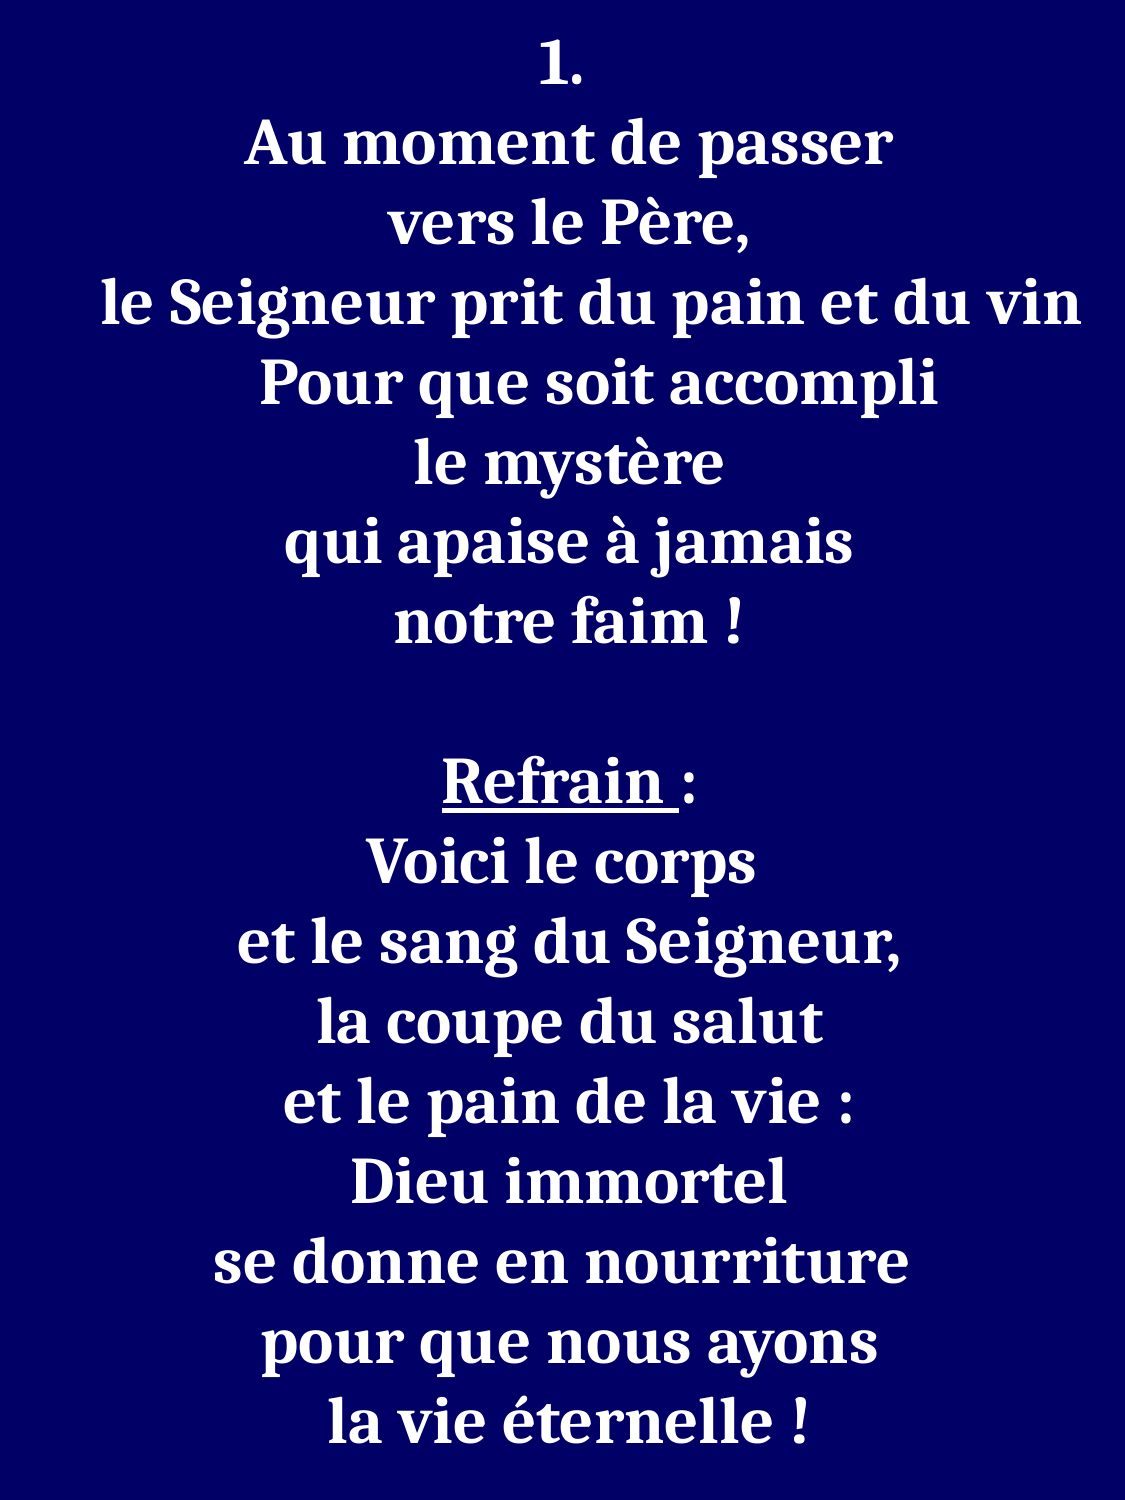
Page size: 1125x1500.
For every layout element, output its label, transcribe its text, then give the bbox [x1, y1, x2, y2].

text_box 1. Au moment de passer vers le Père, le Seigneur prit du pain et du vin Pour que soit accompli le mystère qui apaise à jamais notre faim ! Refrain : Voici le corps et le sang du Seigneur, la coupe du salut et le pain de la vie : Dieu immortel se donne en nourriture pour que nous ayons la vie éternelle ! [0, 9, 1125, 1500]
